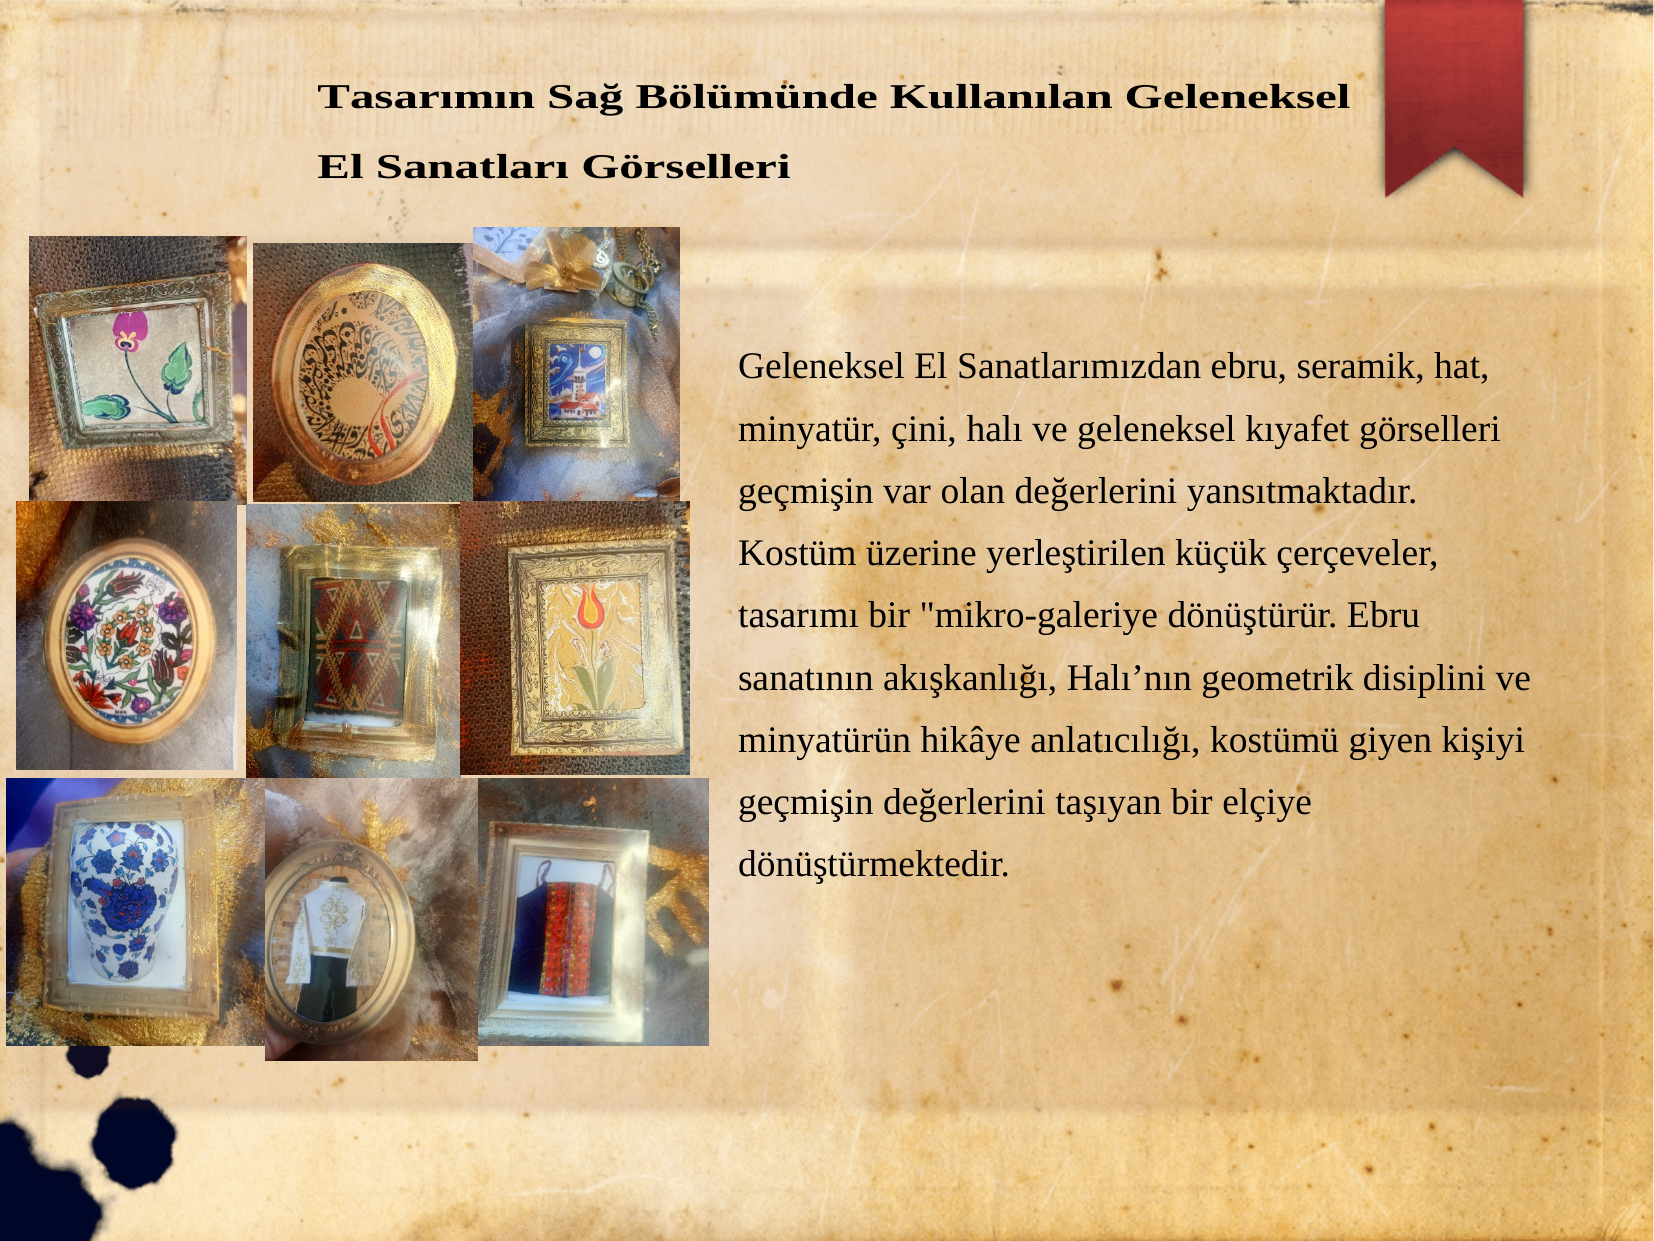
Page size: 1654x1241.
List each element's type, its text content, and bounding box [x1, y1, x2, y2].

chart [177, 59, 1359, 207]
picture [0, 0, 1654, 1241]
list Geleneksel El Sanatlarımızdan ebru, seramik, hat, minyatür, çini, halı ve geleneksel kıyafet görselleri geçmişin var olan değerlerini yansıtmaktadır. ​Kostüm üzerine yerleştirilen küçük çerçeveler, tasarımı bir "mikro-galeriye dönüştürür. Ebru sanatının akışkanlığı, Halı’nın geometrik disiplini ve minyatürün hikâye anlatıcılığı, kostümü giyen kişiyi geçmişin değerlerini taşıyan bir elçiye dönüştürmektedir. [738, 324, 1536, 1045]
